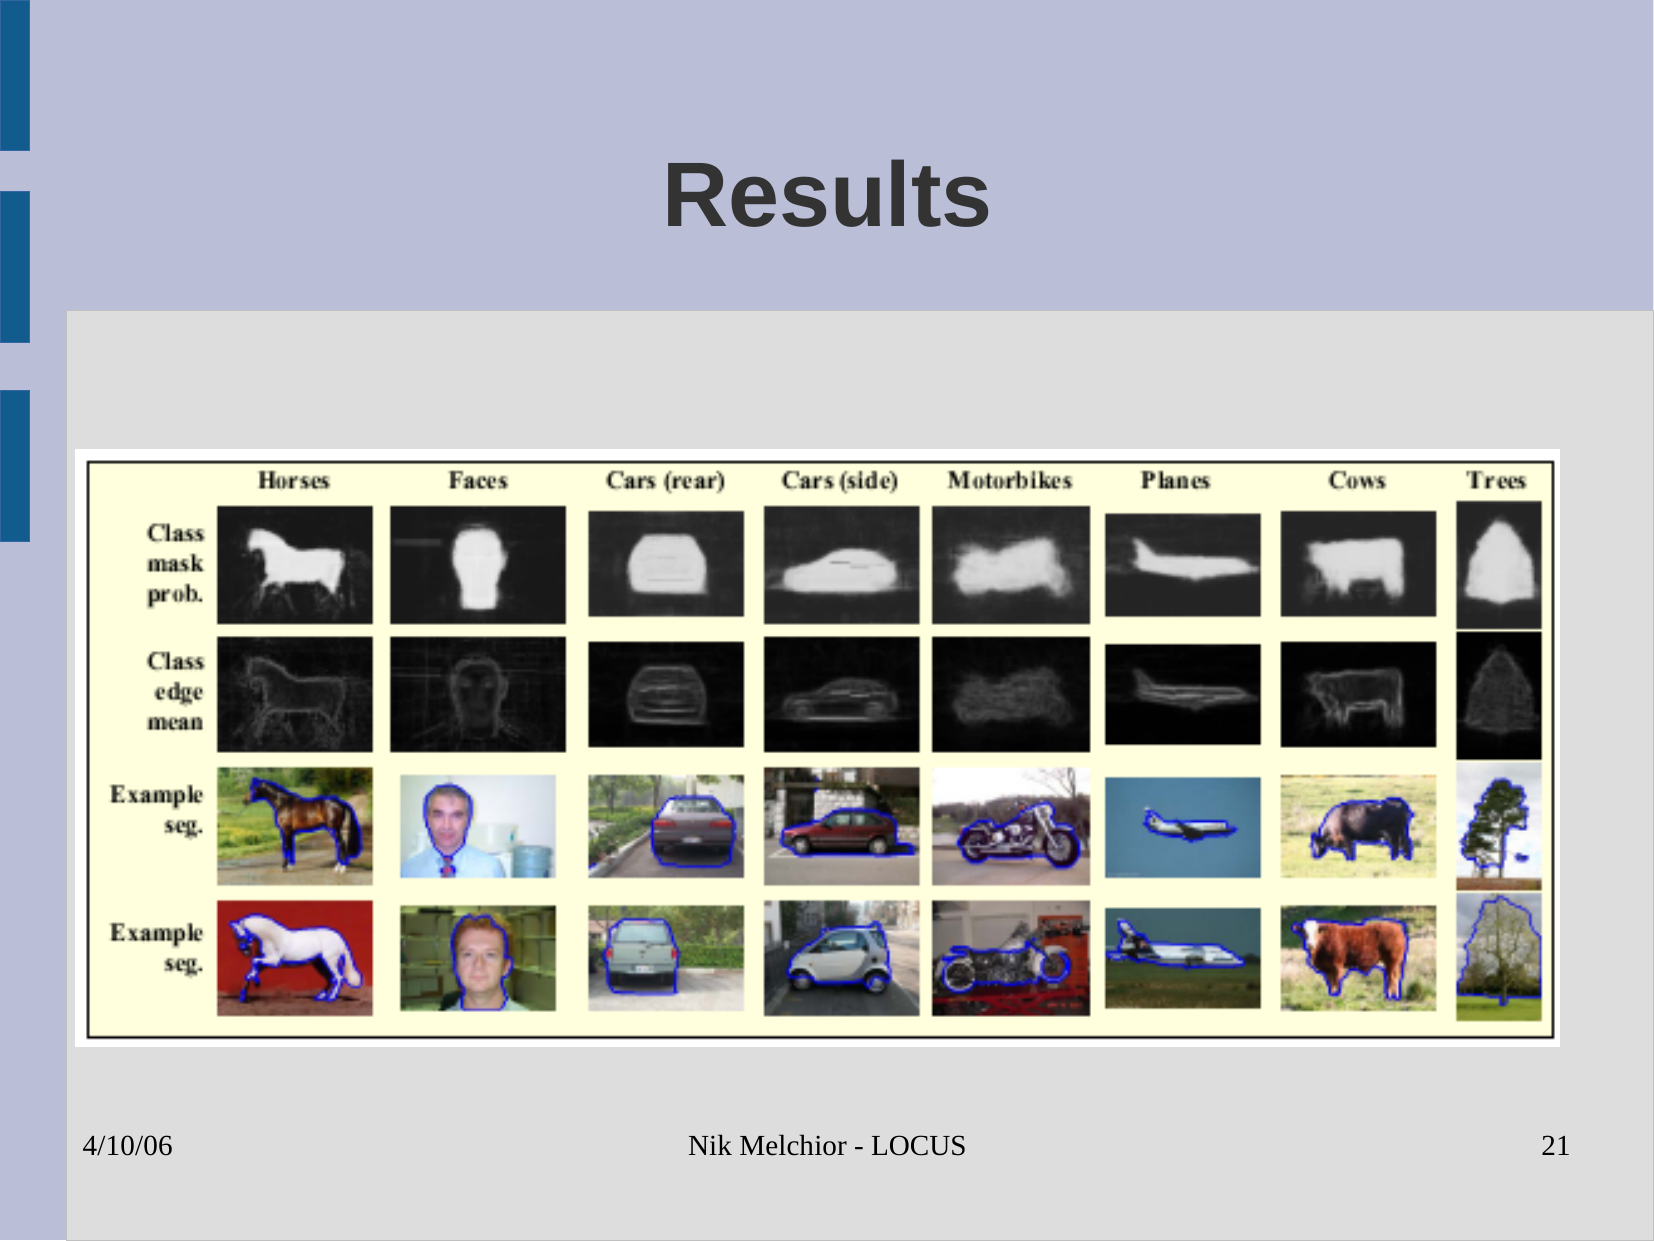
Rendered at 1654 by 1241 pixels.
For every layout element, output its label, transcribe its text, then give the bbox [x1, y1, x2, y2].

title Results [121, 91, 1534, 299]
picture [75, 449, 1560, 1047]
